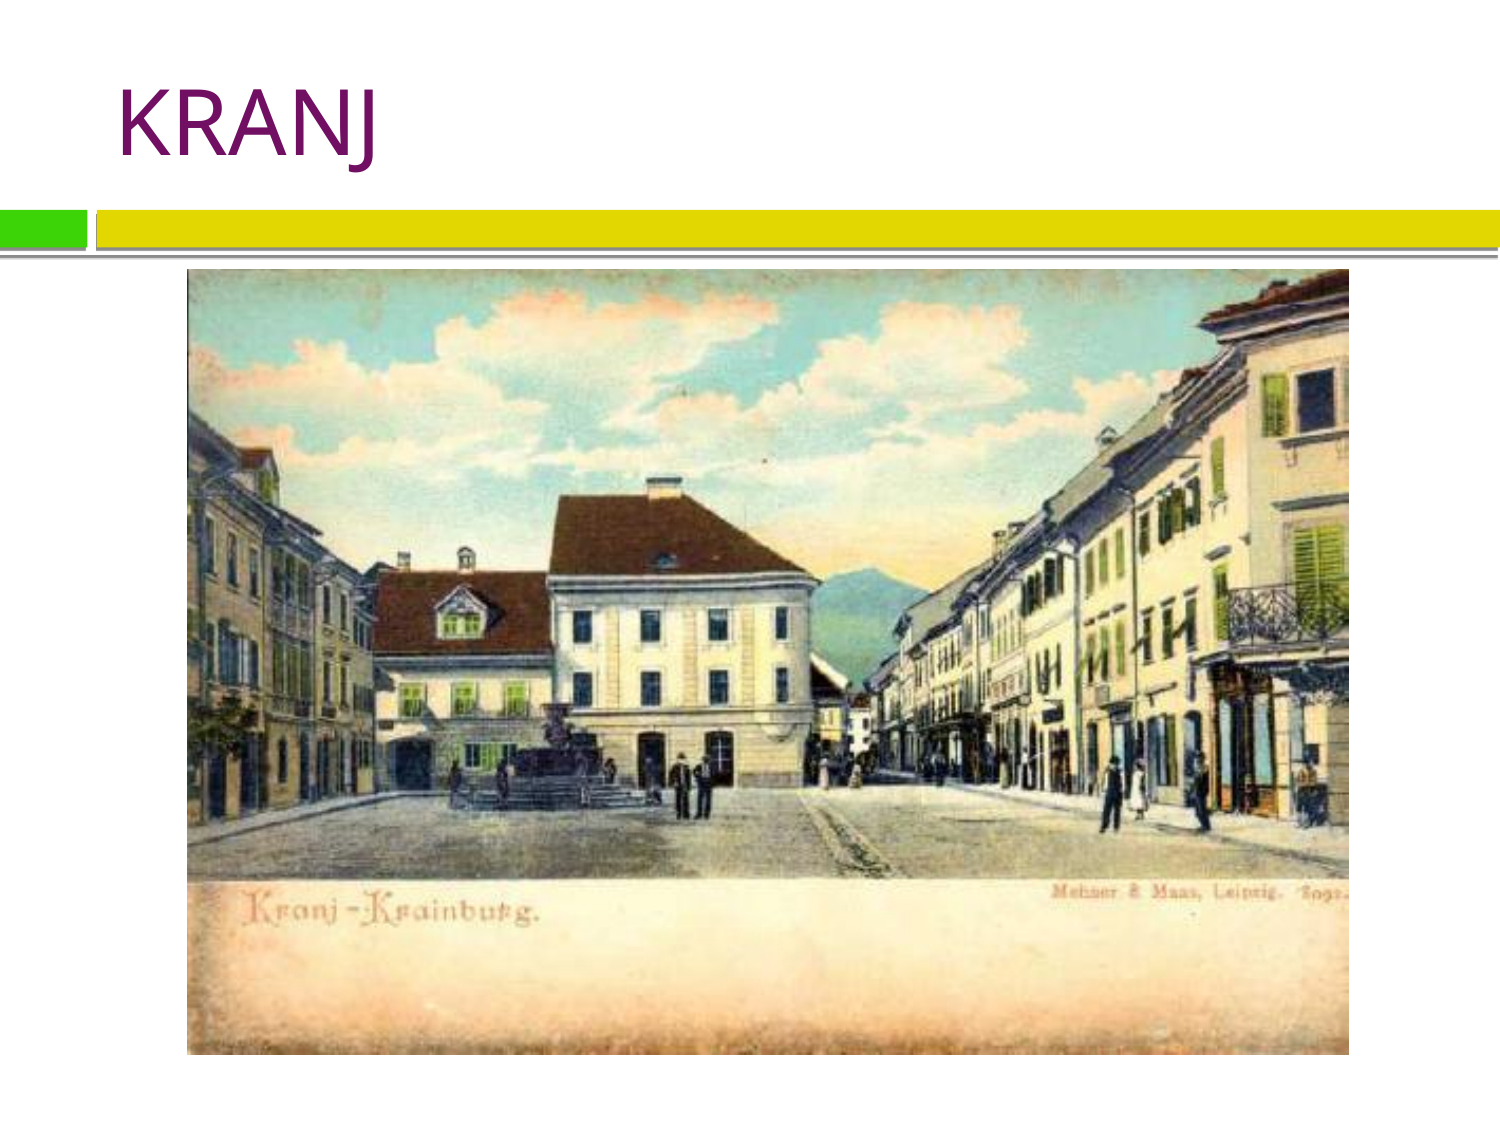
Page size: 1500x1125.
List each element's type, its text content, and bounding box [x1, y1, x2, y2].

picture [187, 269, 1349, 1055]
title KRANJ [99, 37, 1438, 200]
